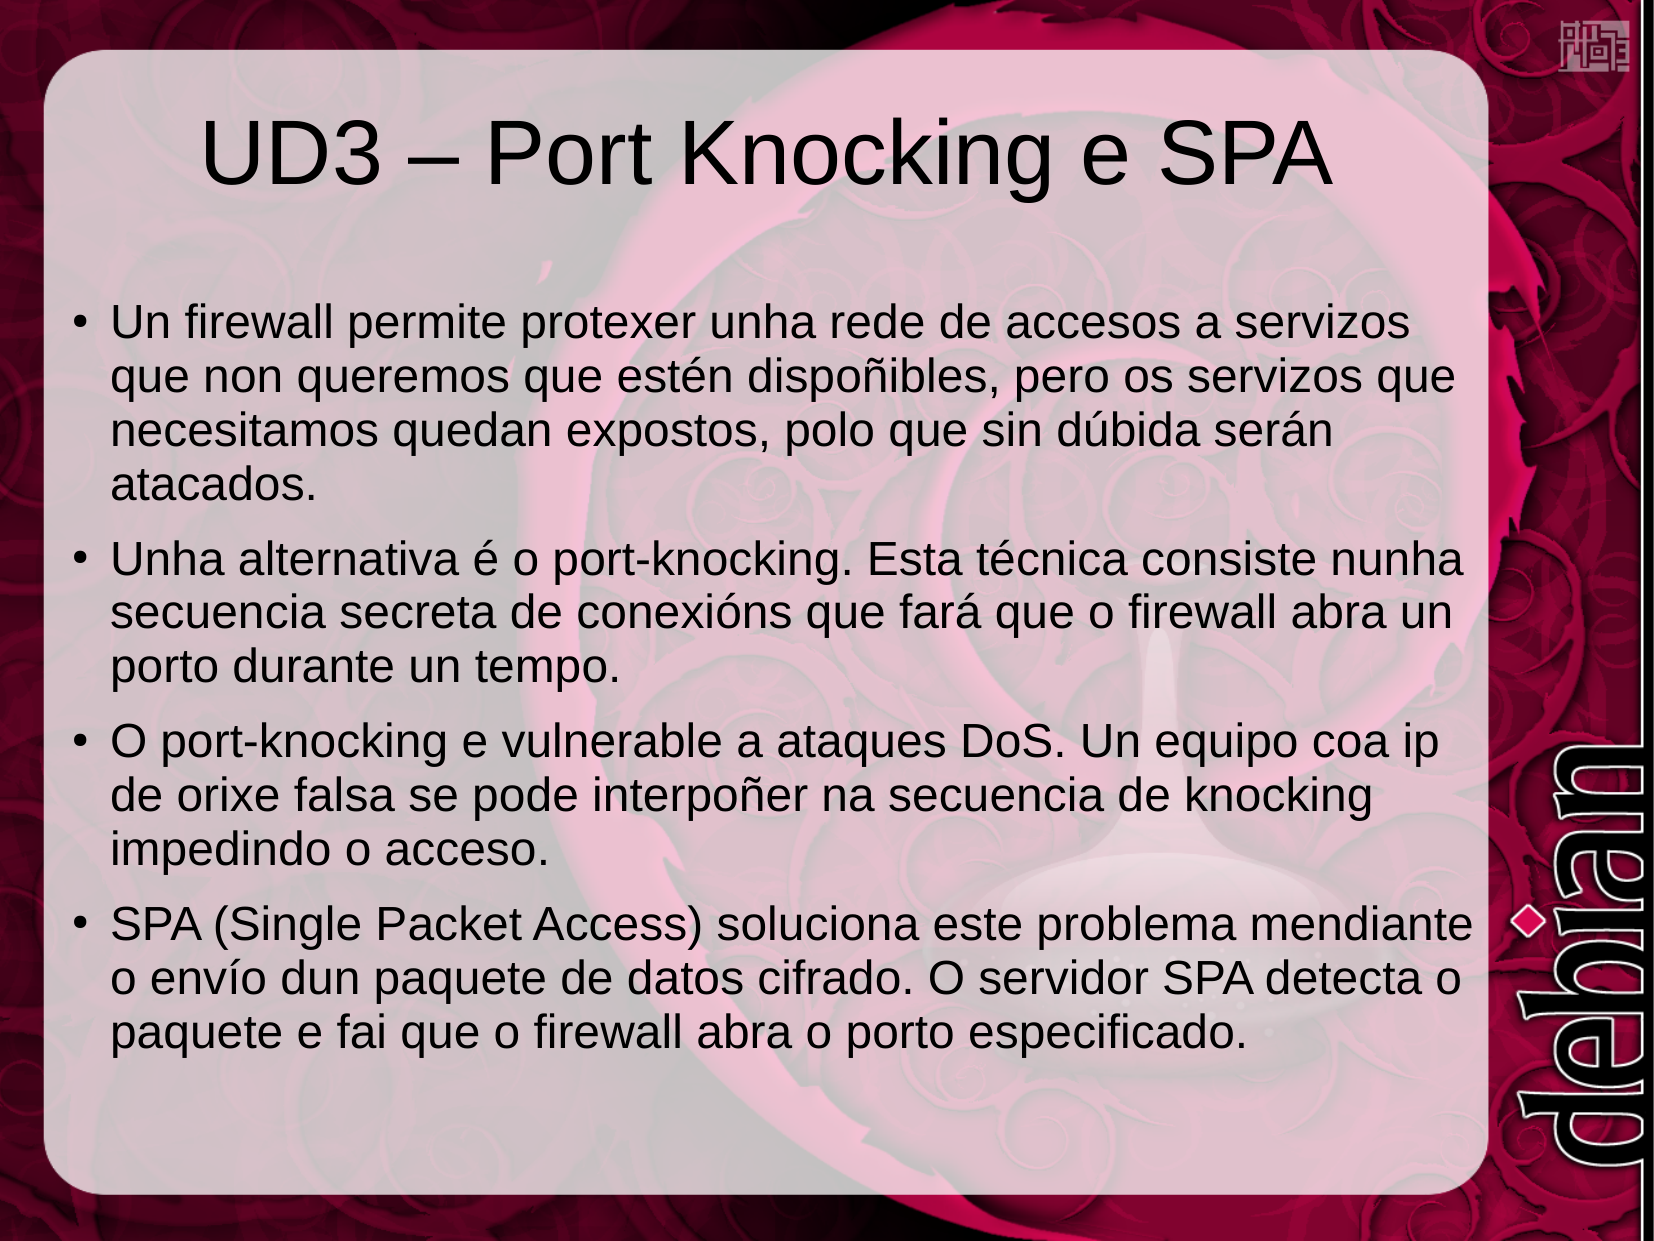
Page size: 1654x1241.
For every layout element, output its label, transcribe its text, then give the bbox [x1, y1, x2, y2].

title UD3 – Port Knocking e SPA [59, 49, 1477, 257]
list Un firewall permite protexer unha rede de accesos a servizos que non queremos que estén dispoñibles, pero os servizos que necesitamos quedan expostos, polo que sin dúbida serán atacados. Unha alternativa é o port-knocking. Esta técnica consiste nunha secuencia secreta de conexións que fará que o firewall abra un porto durante un tempo. O port-knocking e vulnerable a ataques DoS. Un equipo coa ip de orixe falsa se pode interpoñer na secuencia de knocking impedindo o acceso. SPA (Single Packet Access) soluciona este problema mendiante o envío dun paquete de datos cifrado. O servidor SPA detecta o paquete e fai que o firewall abra o porto especificado. [59, 295, 1477, 1114]
picture [0, 0, 1654, 1241]
